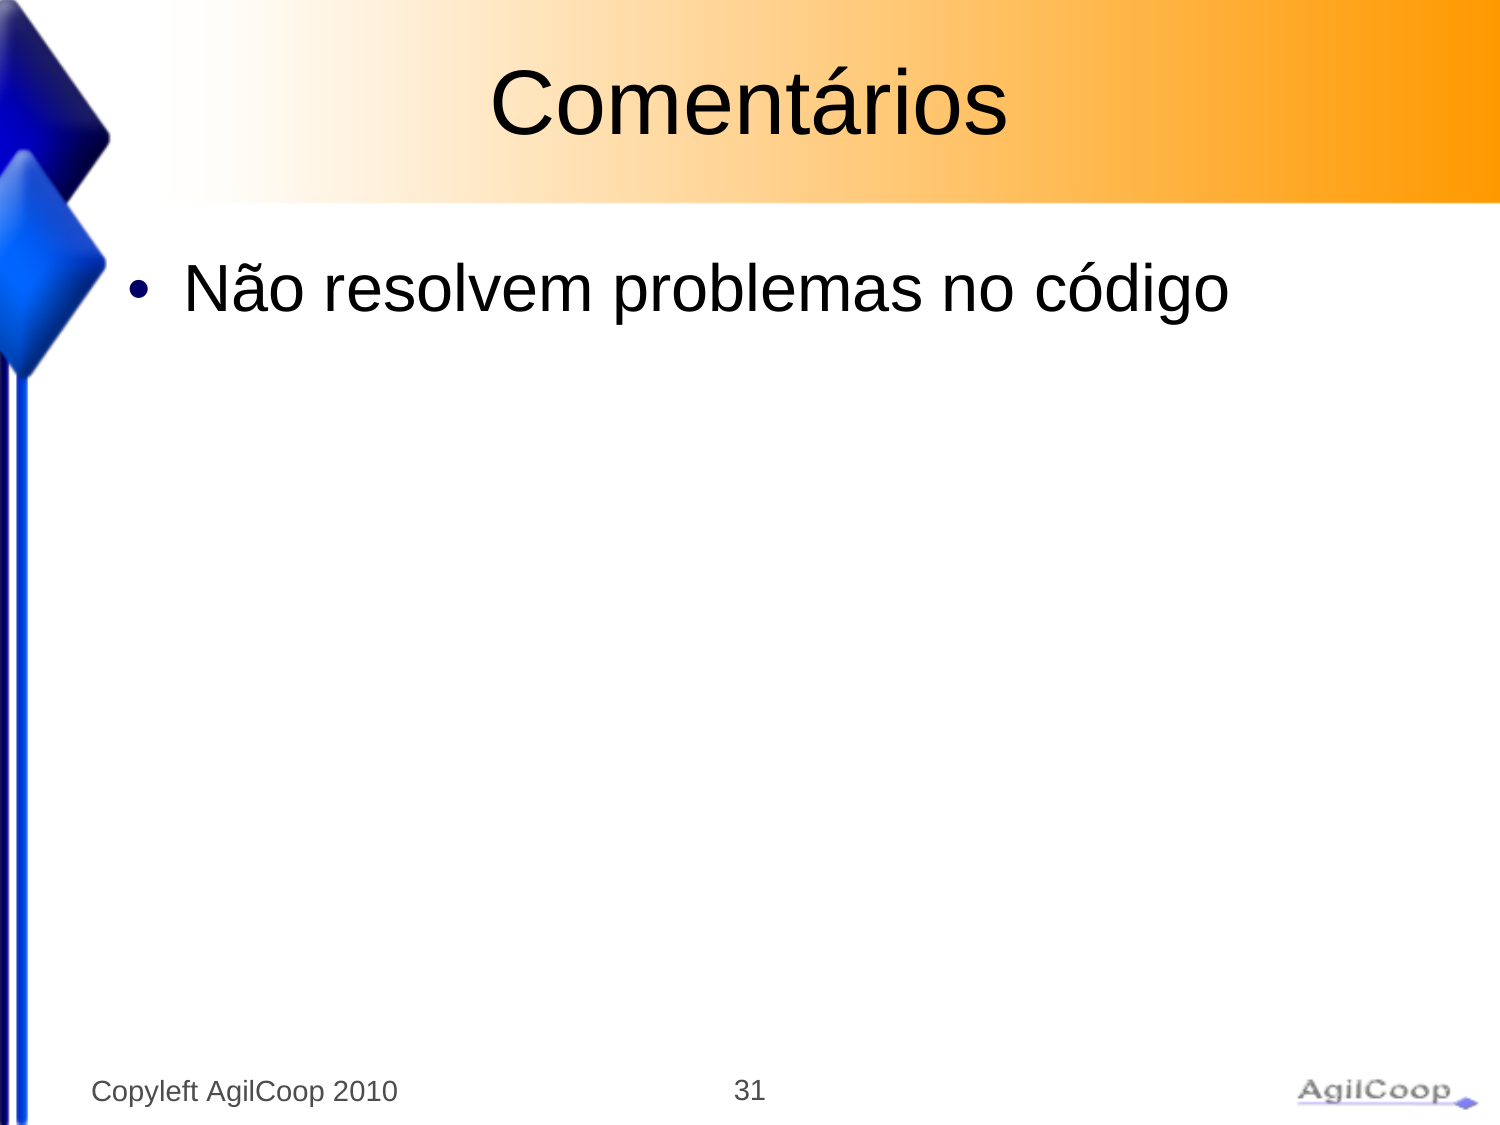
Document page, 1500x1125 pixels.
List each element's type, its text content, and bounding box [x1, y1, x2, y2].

list Não resolvem problemas no código [112, 243, 1426, 1006]
title Comentários [75, 8, 1426, 197]
picture [0, 0, 1500, 1125]
